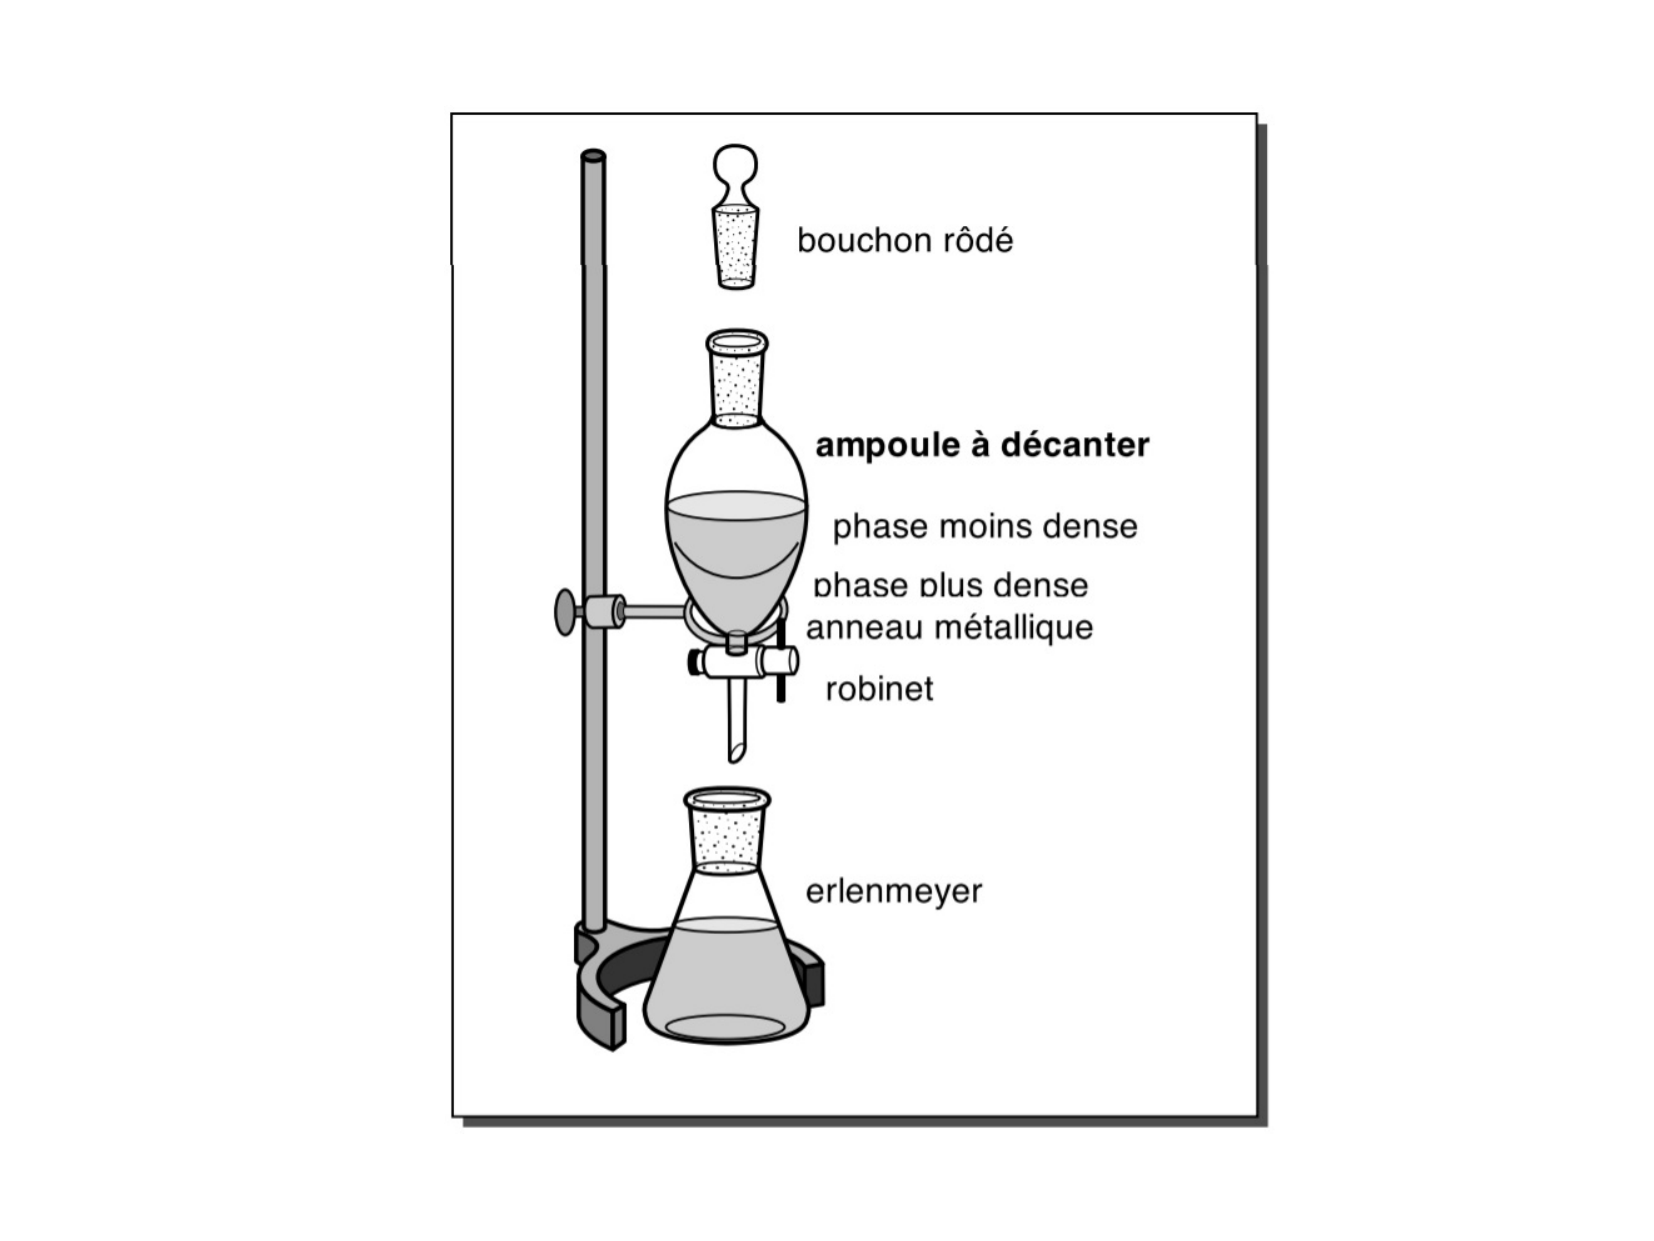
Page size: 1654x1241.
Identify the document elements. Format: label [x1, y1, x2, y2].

picture [444, 105, 1276, 1134]
